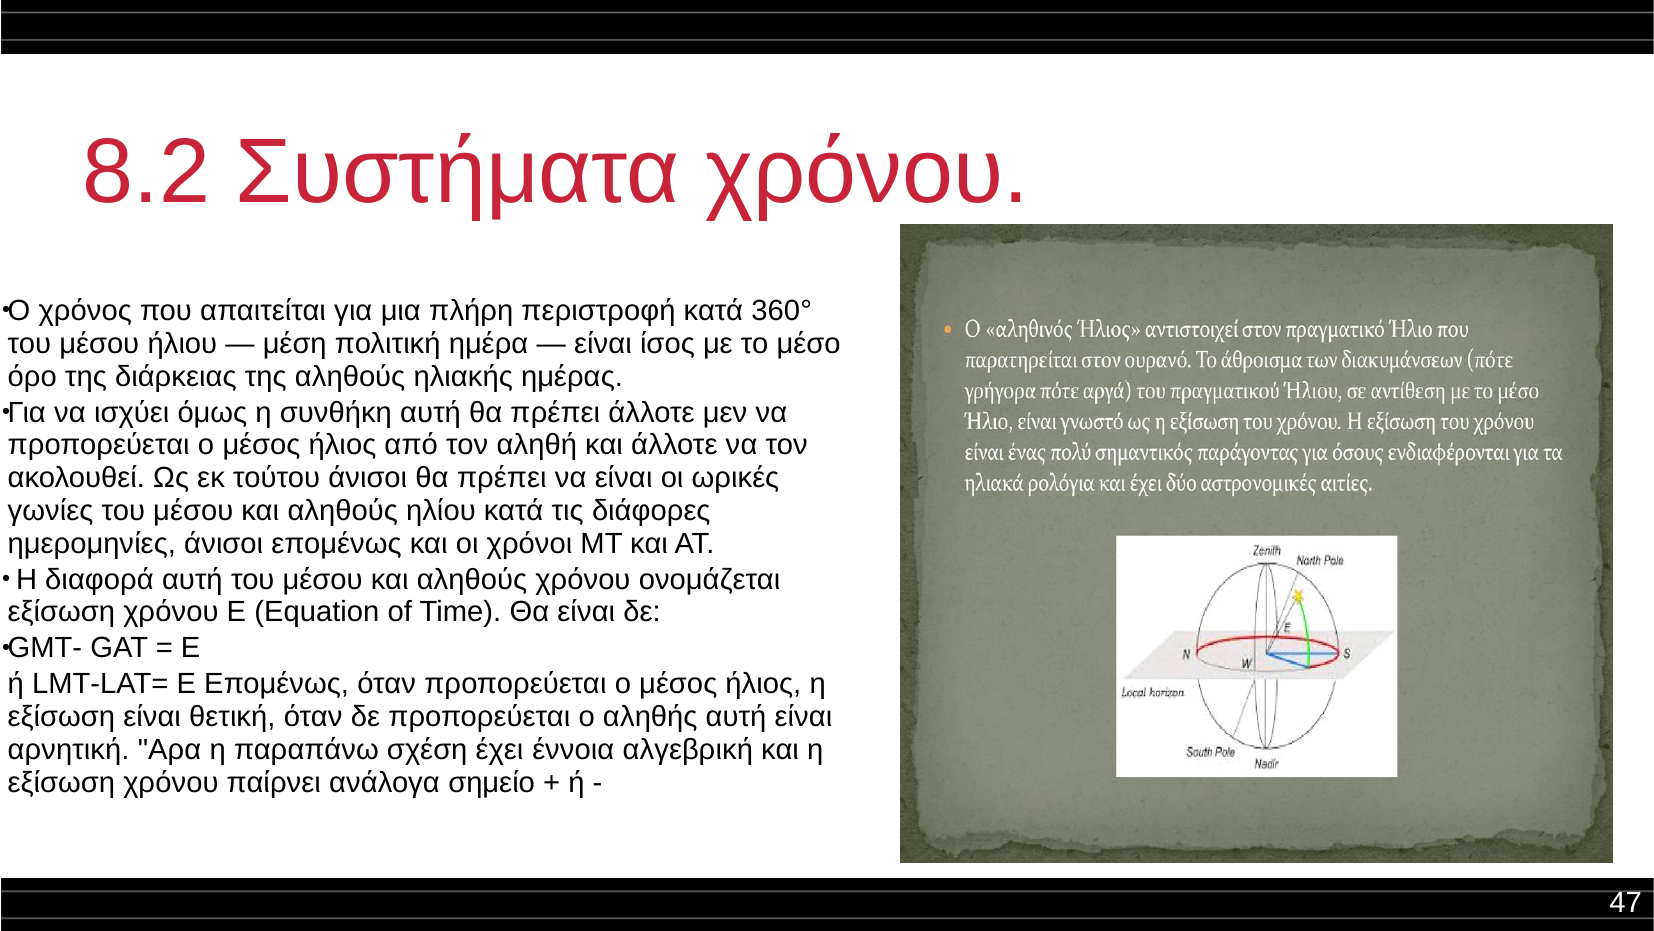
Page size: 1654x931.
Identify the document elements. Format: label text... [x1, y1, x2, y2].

picture [1, 878, 1654, 931]
picture [900, 224, 1613, 863]
picture [1, 0, 1654, 54]
title 8.2 Συστήματα χρόνου. [82, 92, 1571, 249]
list Ο χρόνος που απαιτείται για μια πλήρη περιστροφή κατά 360° του μέσου ήλιου — μέση πολιτική ημέρα — είναι ίσος με το μέσο όρο της διάρκειας της αληθούς ηλιακής ημέρας. Για να ισχύει όμως η συνθήκη αυτή θα πρέπει άλλοτε μεν να προπορεύεται ο μέσος ήλιος από τον αληθή και άλλοτε να τον ακολουθεί. Ως εκ τούτου άνισοι θα πρέπει να είναι οι ωρικές γωνίες του μέσου και αληθούς ηλίου κατά τις διάφορες ημερομηνίες, άνισοι επομένως και οι χρόνοι ΜΤ και ΑΤ. Η διαφορά αυτή του μέσου και αληθούς χρόνου ονομάζεται εξίσωση χρόνου Ε (Equation of Time). Θα είναι δε: GΜΤ- GΑΤ = Ε ή LΜΤ-LΑΤ= Ε Επομένως, όταν προπορεύεται ο μέσος ήλιος, η εξίσωση είναι θετική, όταν δε προπορεύεται ο αληθής αυτή είναι αρνητική. "Αρα η παραπάνω σχέση έχει έννοια αλγεβρική και η εξίσωση χρόνου παίρνει ανάλογα σημείο + ή - [0, 271, 863, 863]
